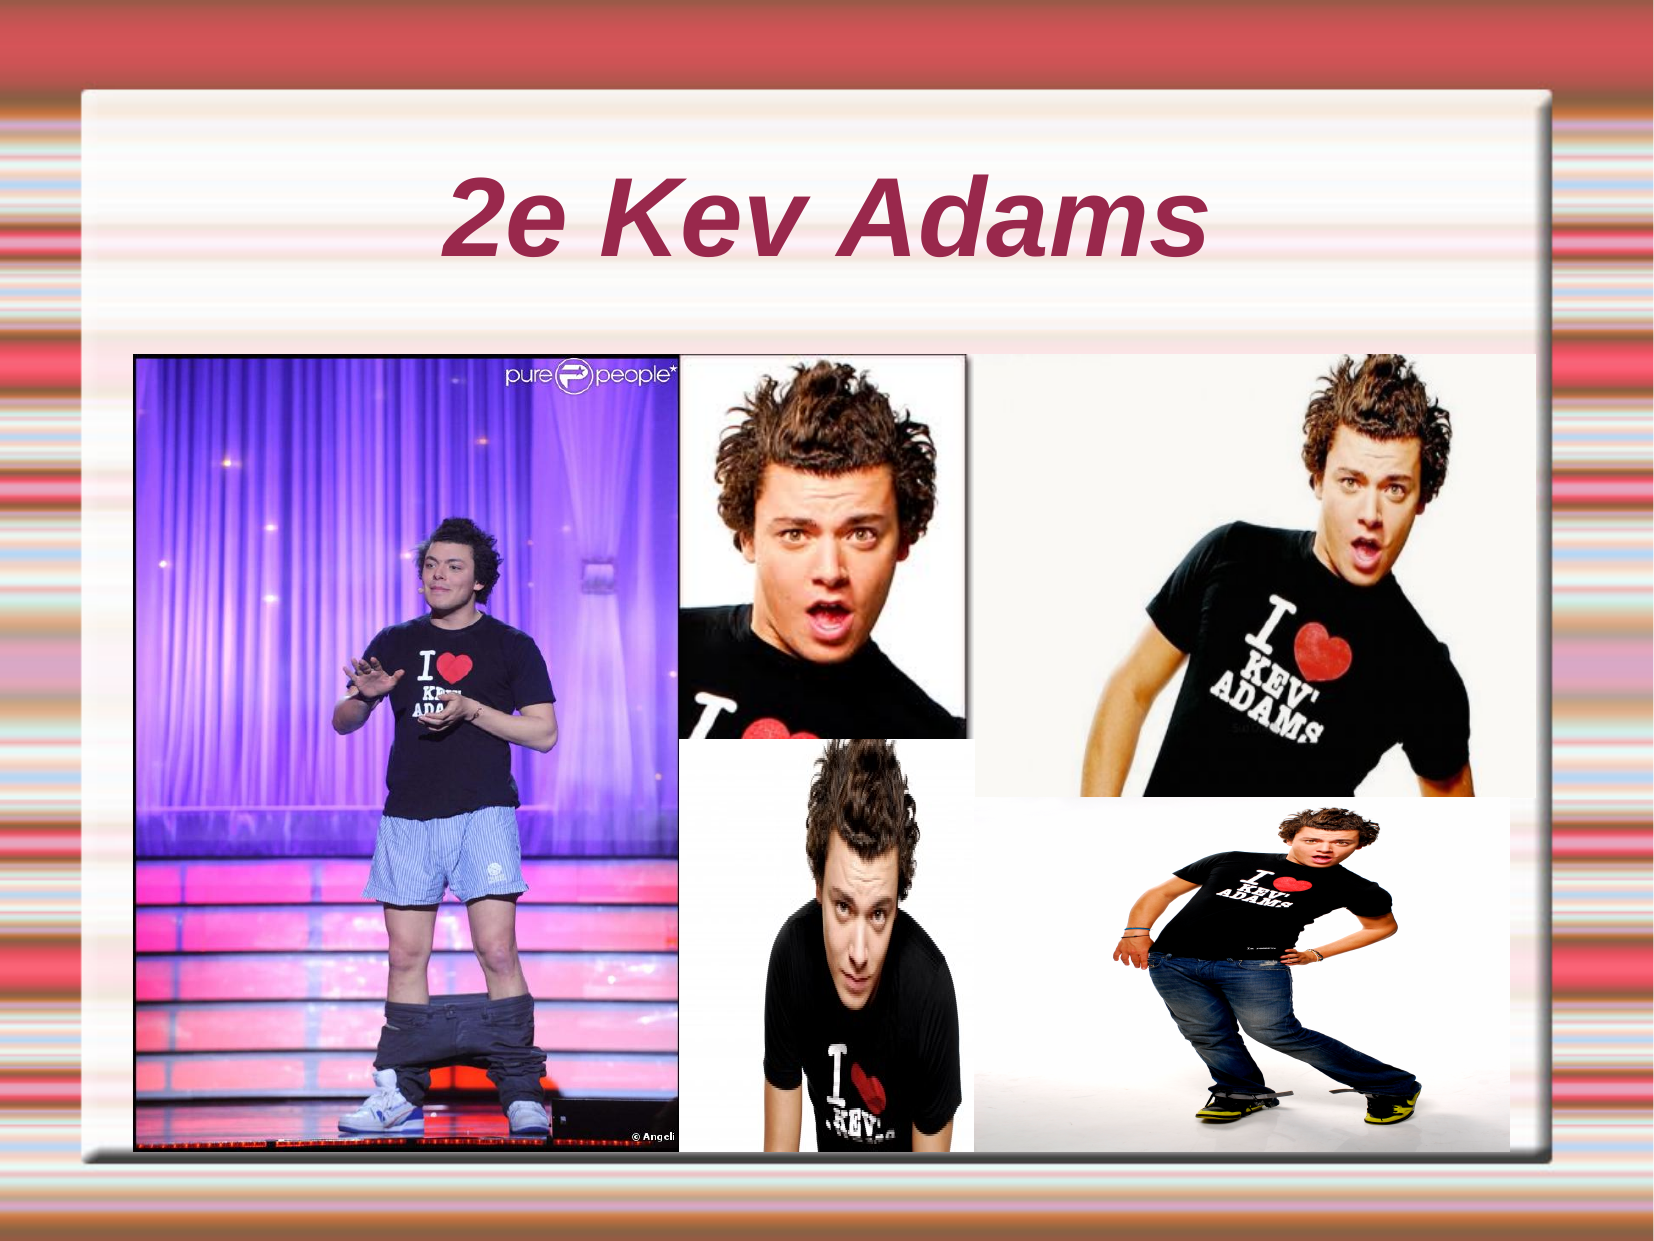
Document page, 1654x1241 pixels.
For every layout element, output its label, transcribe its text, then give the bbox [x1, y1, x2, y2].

title 2e Kev Adams [121, 114, 1534, 322]
picture [0, 0, 1654, 1241]
